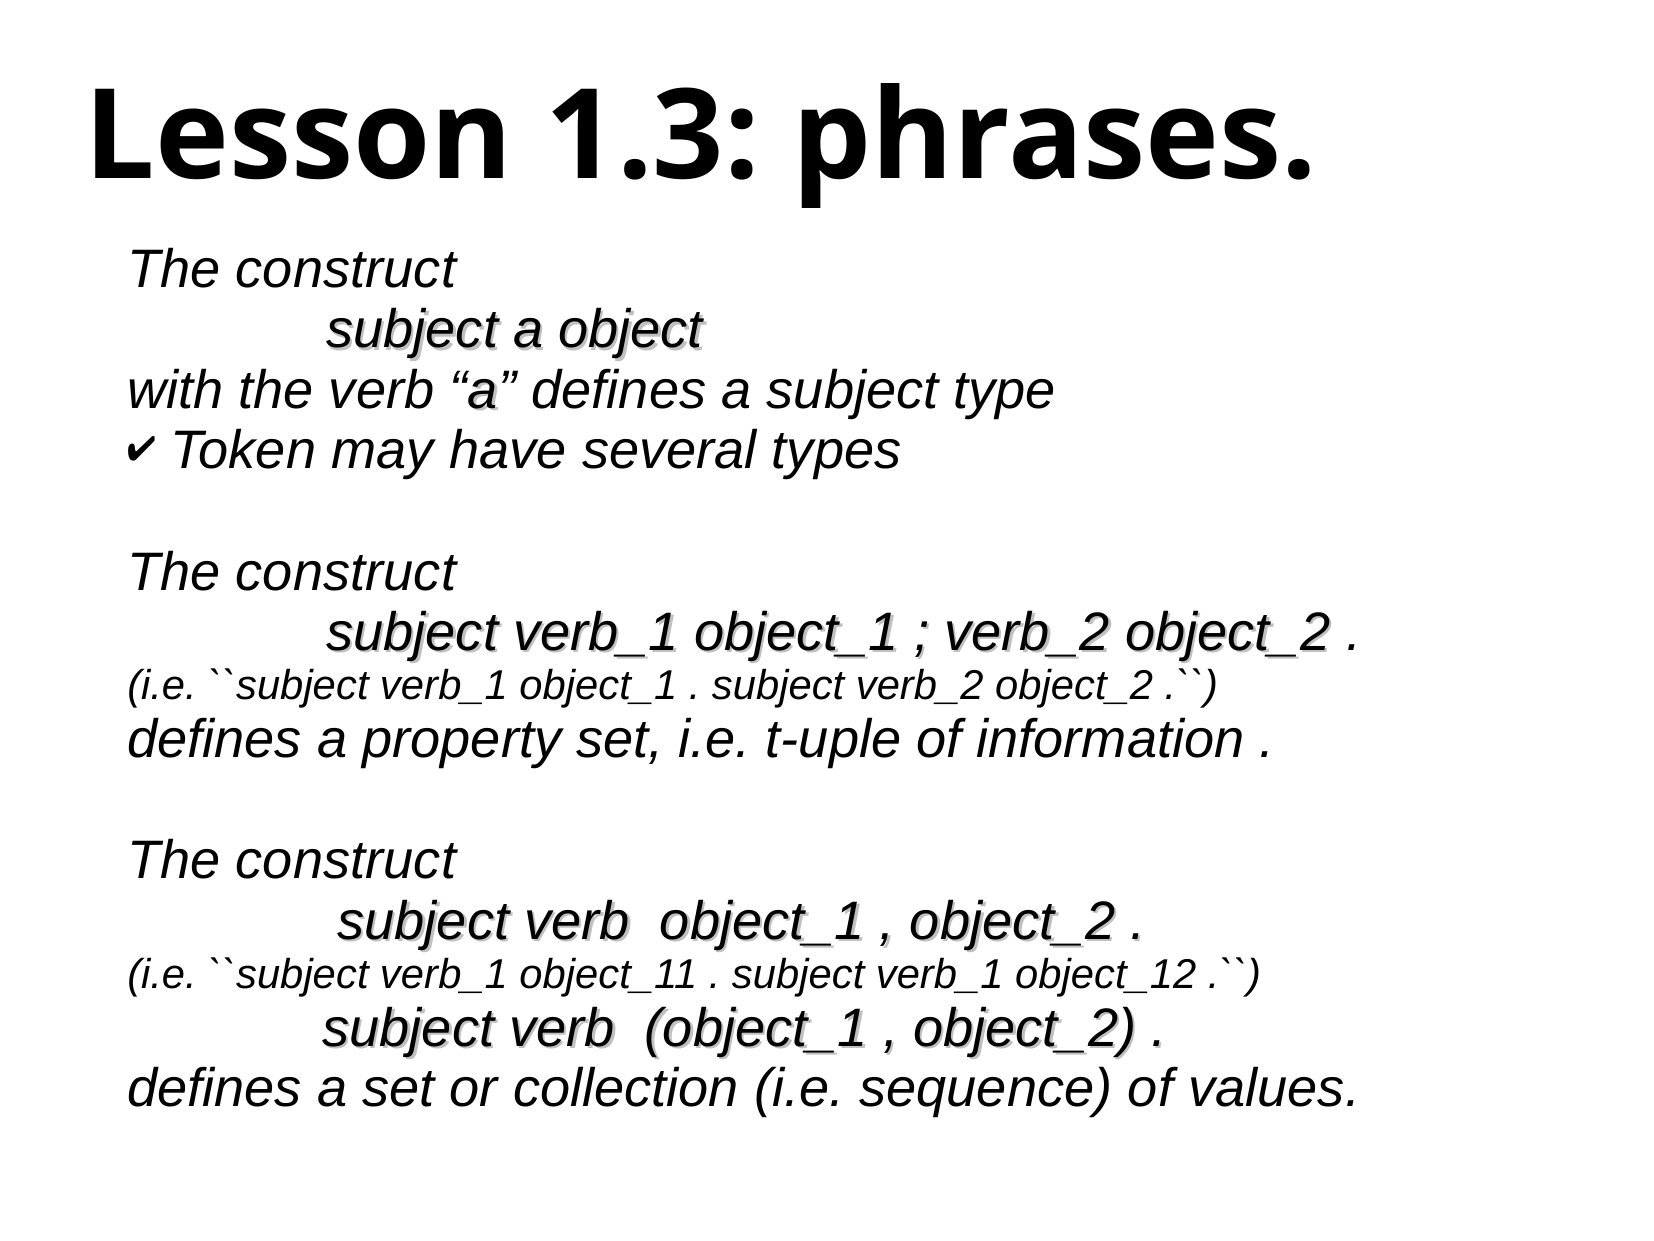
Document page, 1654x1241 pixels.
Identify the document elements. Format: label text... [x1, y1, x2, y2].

text_box The construct subject a object with the verb “a” defines a subject type Token may have several types The construct subject verb_1 object_1 ; verb_2 object_2 . (i.e. ``subject verb_1 object_1 . subject verb_2 object_2 .``) defines a property set, i.e. t-uple of information . The construct subject verb object_1 , object_2 . (i.e. ``subject verb_1 object_11 . subject verb_1 object_12 .``) subject verb (object_1 , object_2) . defines a set or collection (i.e. sequence) of values. [112, 230, 1453, 1241]
text_box Lesson 1.3: phrases. [37, 37, 1538, 245]
